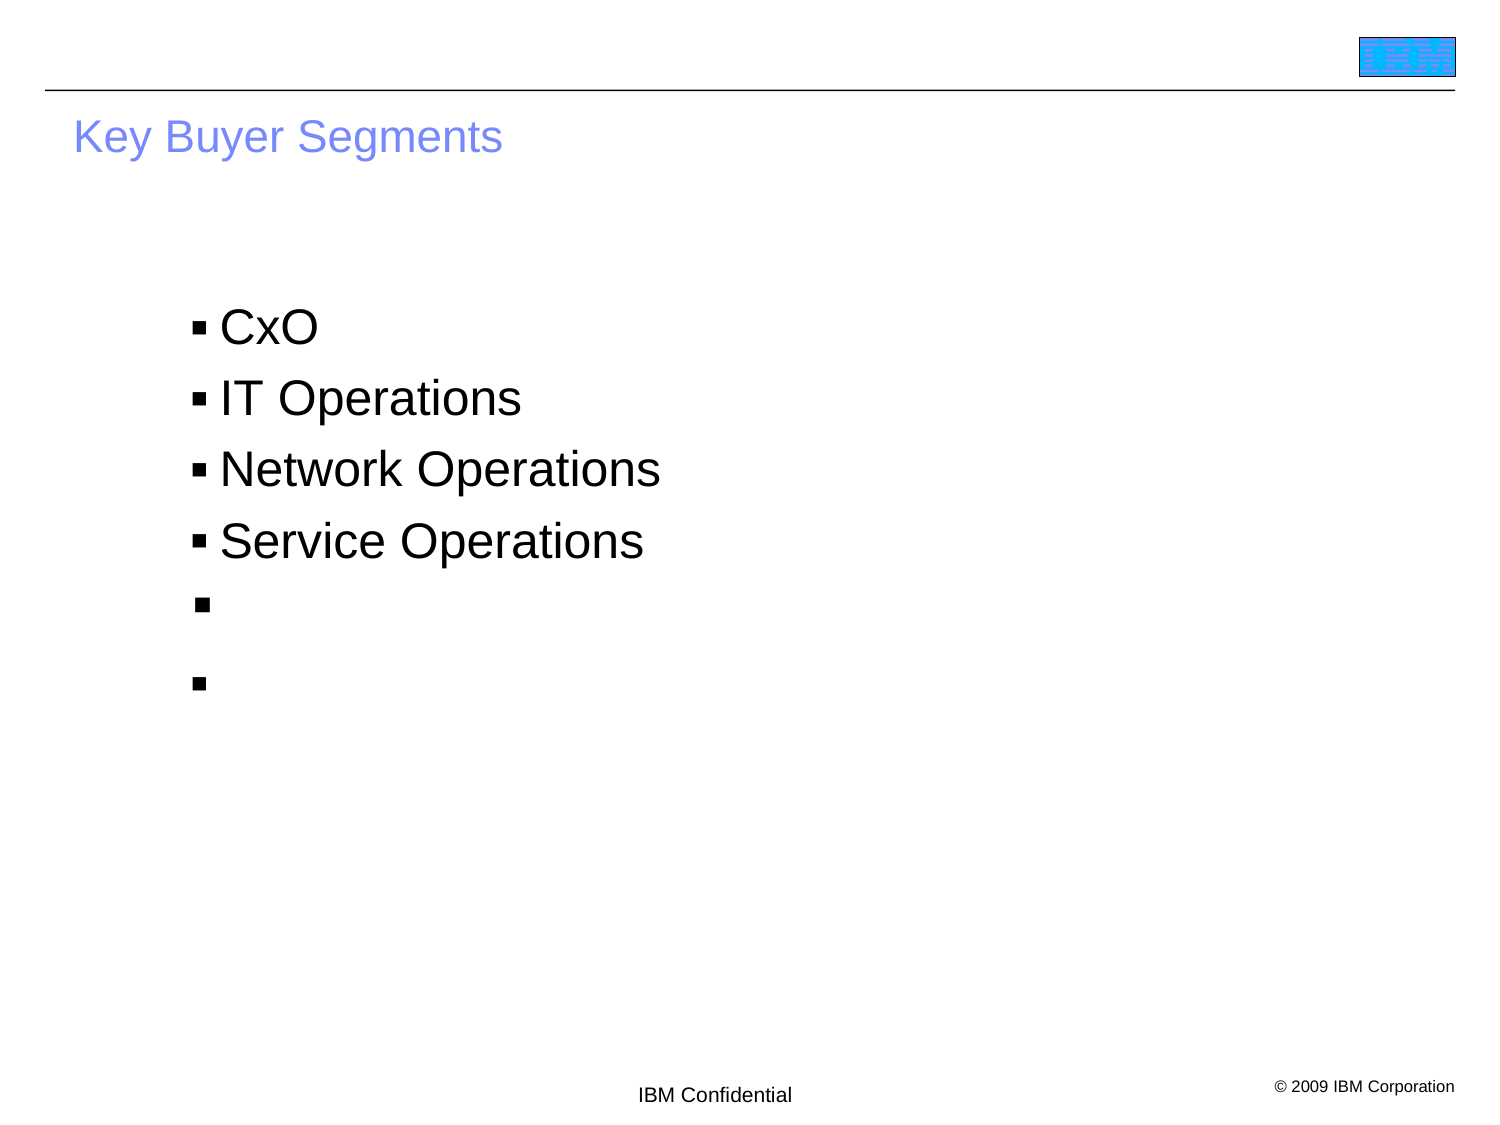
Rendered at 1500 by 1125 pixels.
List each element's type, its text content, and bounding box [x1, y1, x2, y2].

list CxO IT Operations Network Operations Service Operations [176, 291, 1415, 1058]
title Key Buyer Segments [58, 103, 1411, 191]
